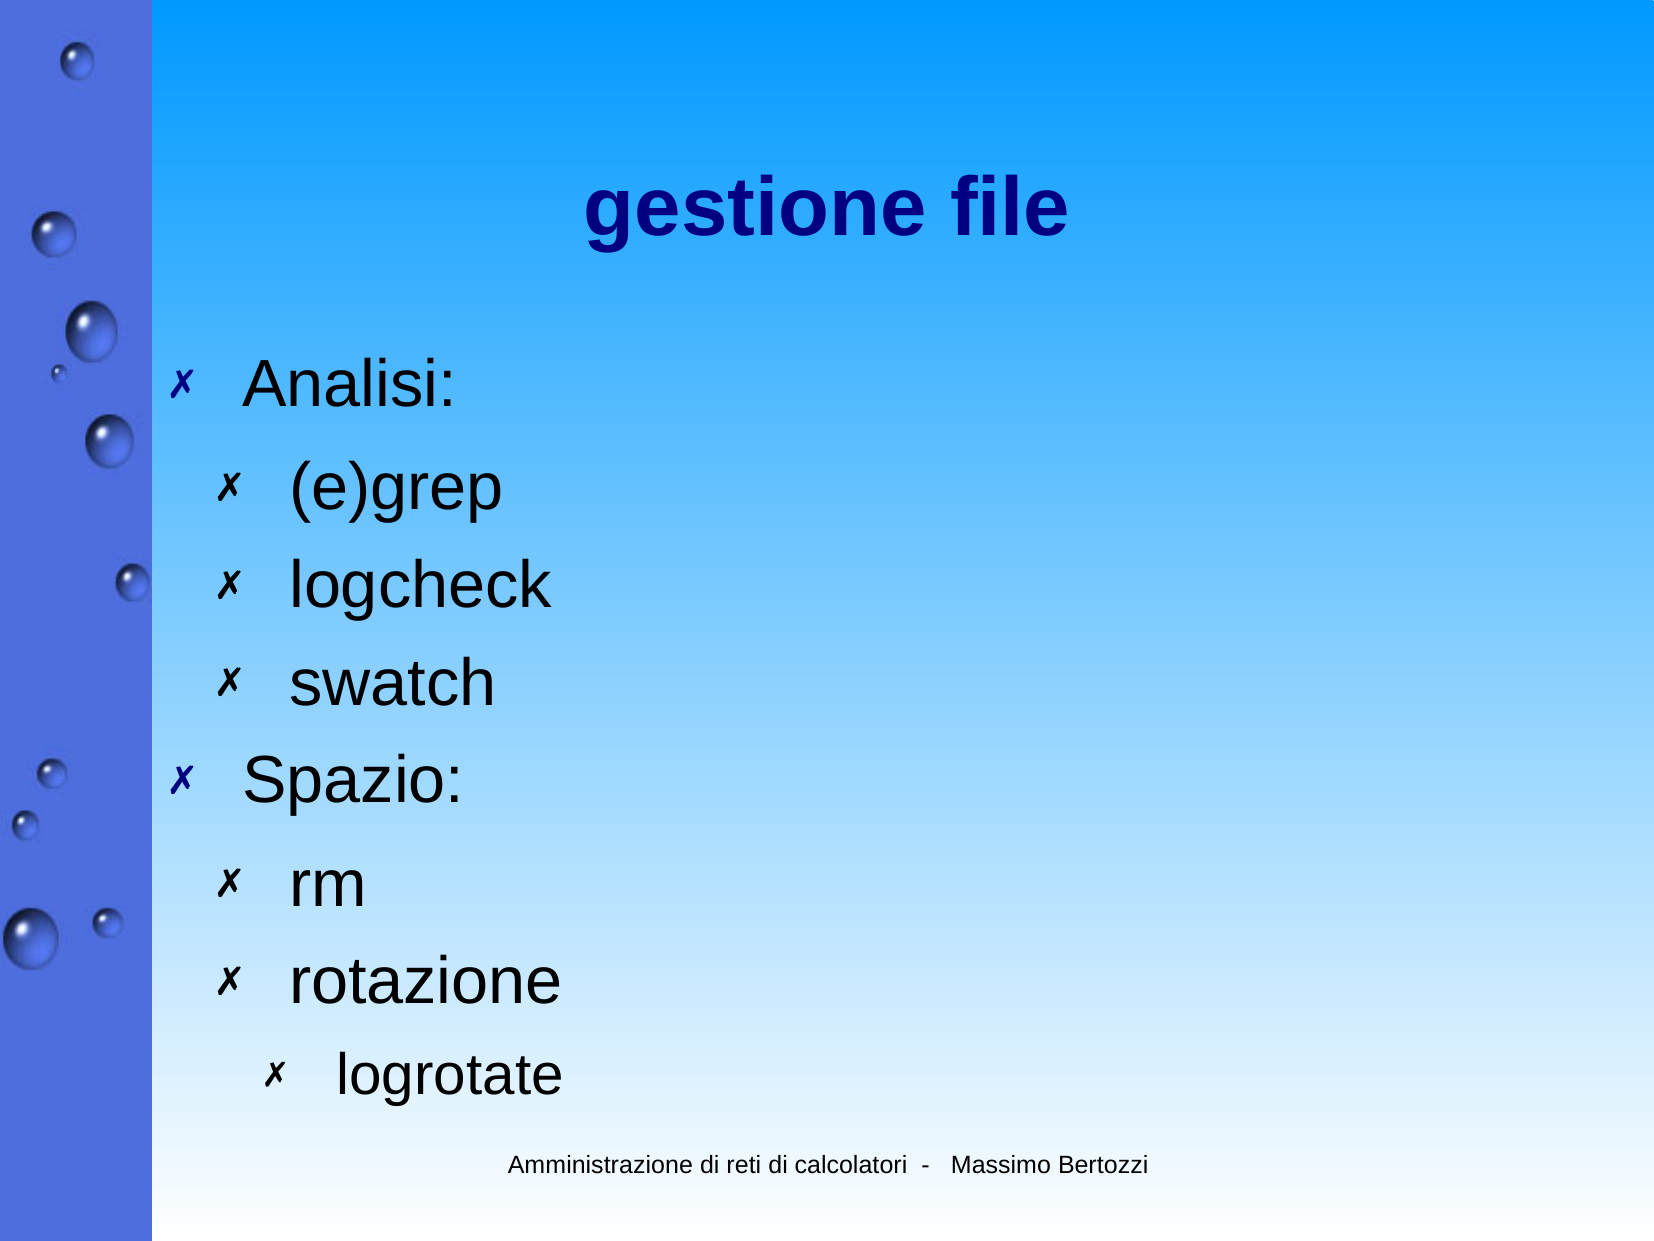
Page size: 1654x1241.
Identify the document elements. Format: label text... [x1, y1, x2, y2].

title gestione file [121, 102, 1534, 311]
picture [0, 0, 152, 1241]
list Analisi: (e)grep logcheck swatch Spazio: rm rotazione logrotate [159, 346, 1572, 1128]
